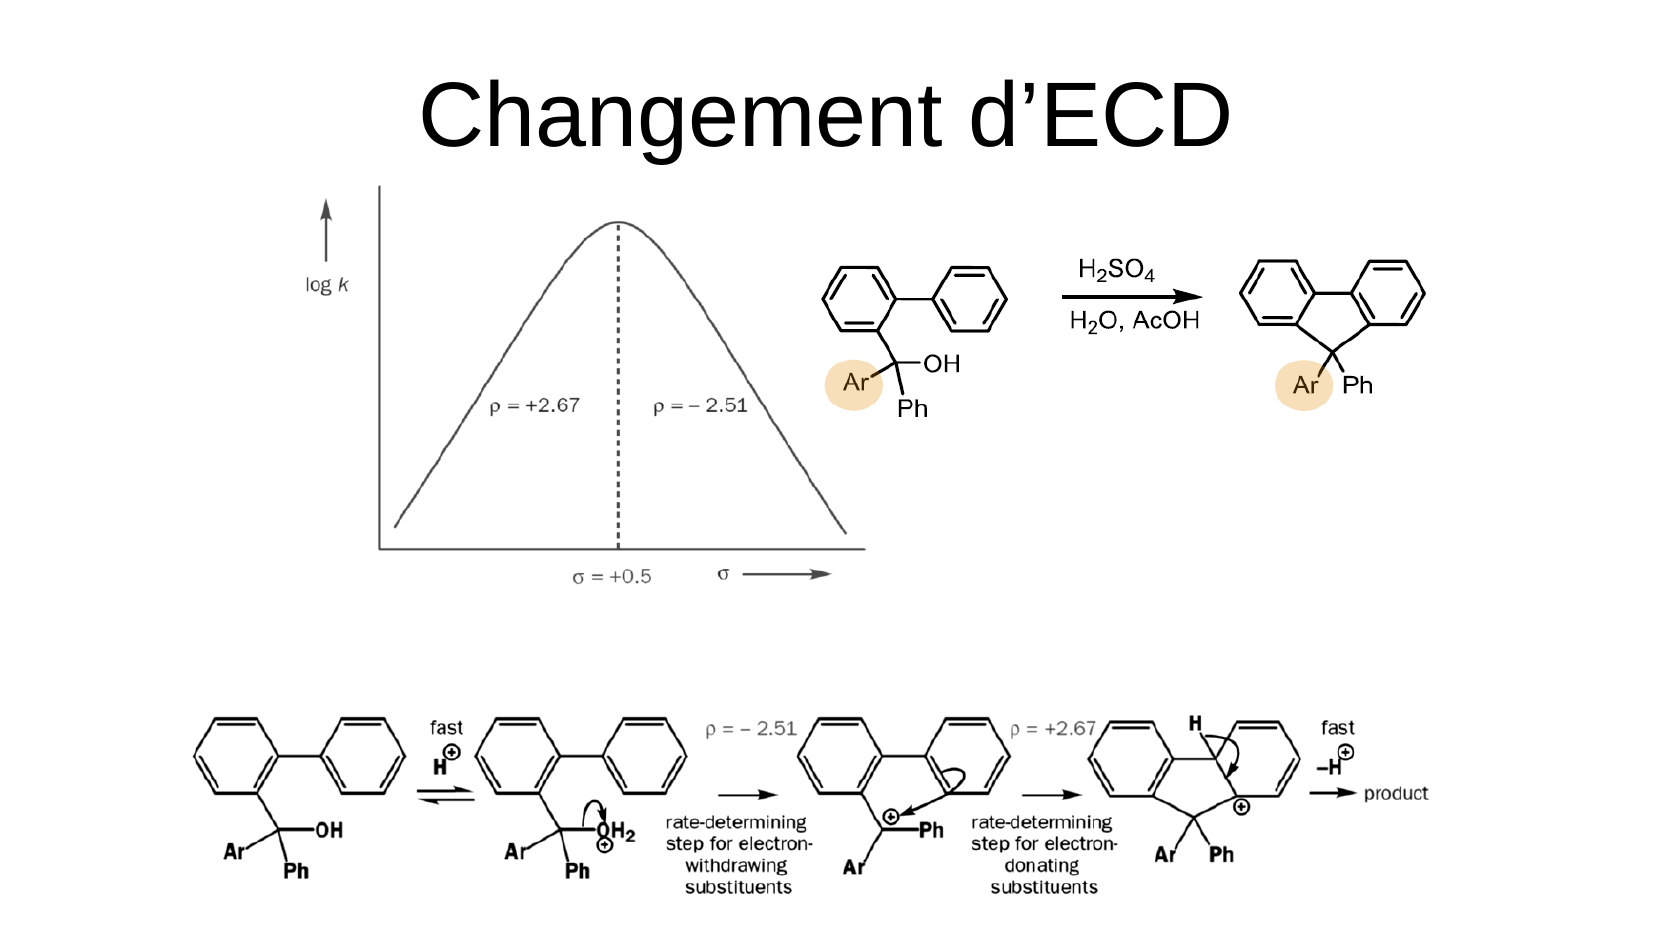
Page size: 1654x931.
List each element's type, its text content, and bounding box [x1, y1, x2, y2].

title Changement d’ECD [82, 37, 1571, 193]
picture [155, 175, 1441, 904]
